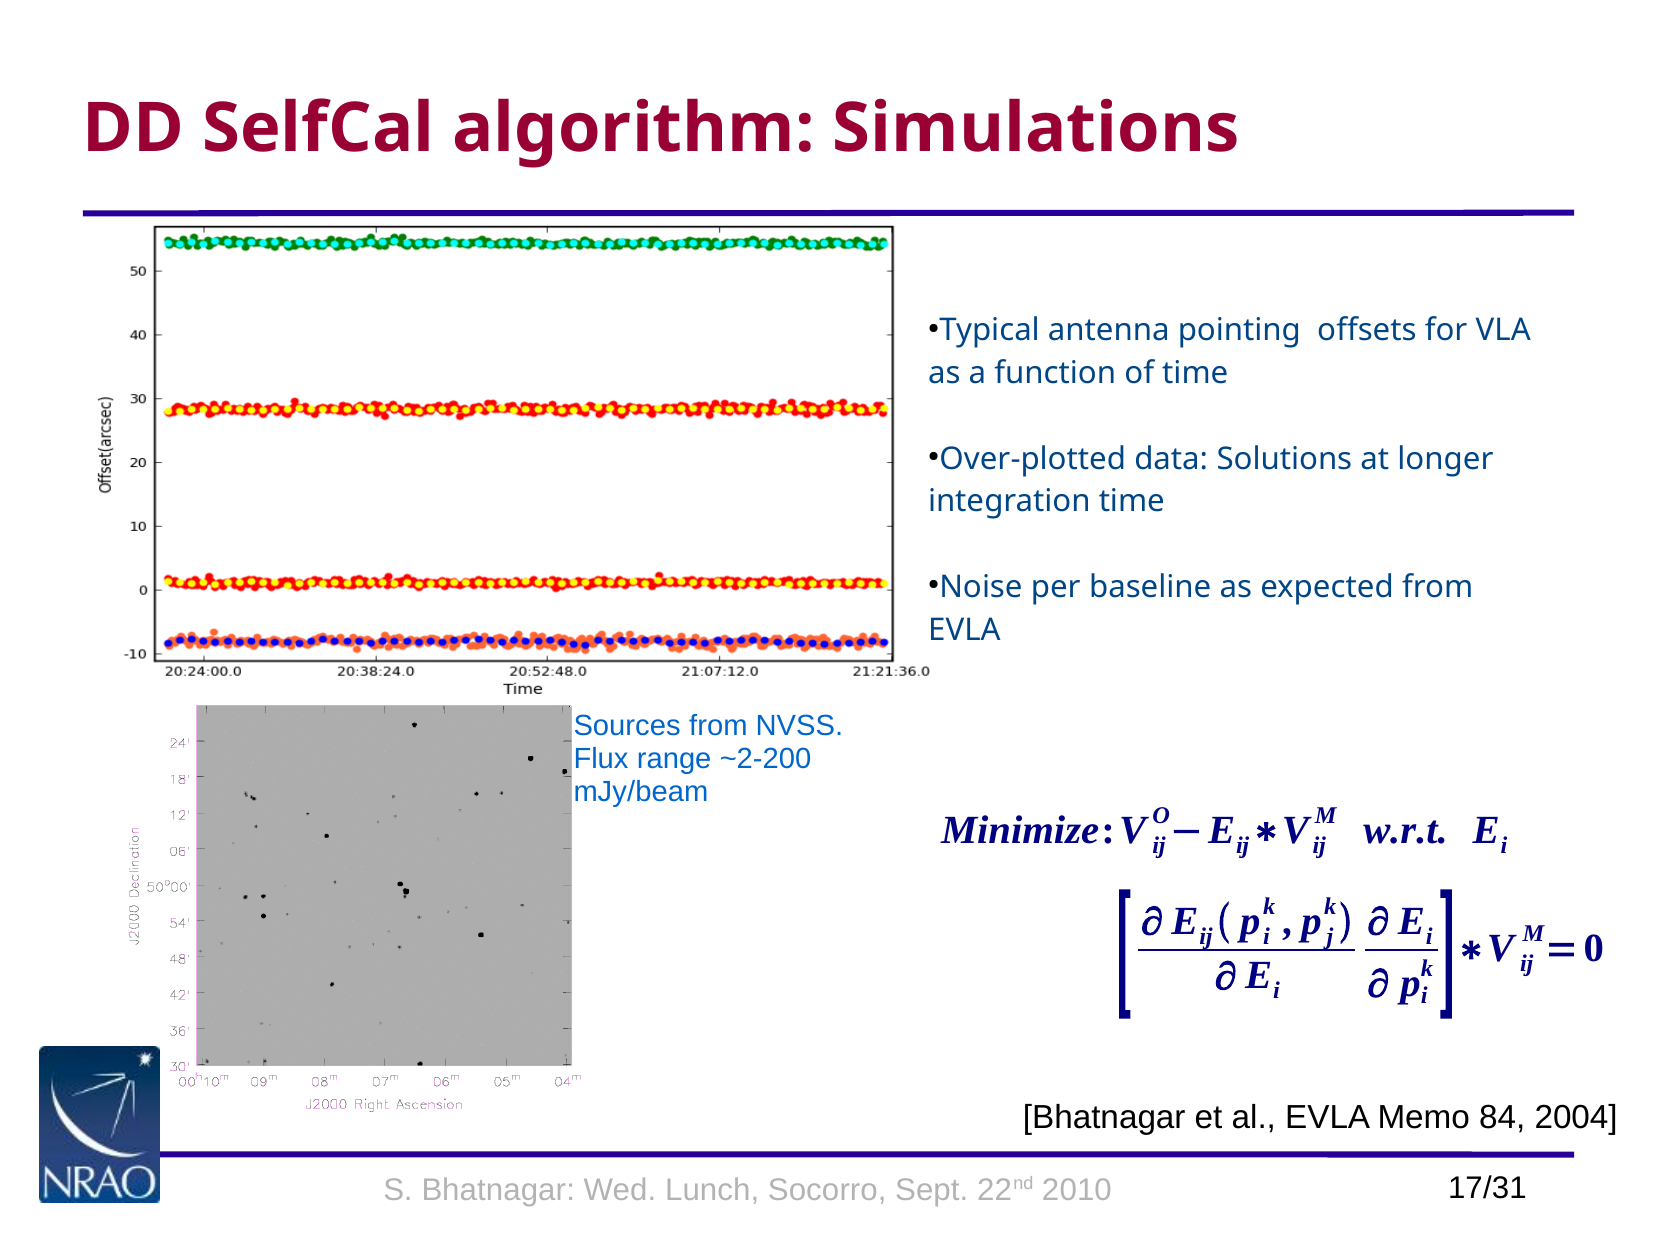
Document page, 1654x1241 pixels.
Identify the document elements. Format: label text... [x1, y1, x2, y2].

chart [1107, 884, 1612, 1019]
text_box Typical antenna pointing offsets for VLA as a function of time Over-plotted data: Solutions at longer integration time Noise per baseline as expected from EVLA [913, 300, 1566, 593]
picture [0, 0, 1654, 1241]
text_box Sources from NVSS. Flux range ~2-200 mJy/beam [558, 701, 873, 815]
text_box [Bhatnagar et al., EVLA Memo 84, 2004] [1008, 1091, 1638, 1143]
title DD SelfCal algorithm: Simulations [82, 49, 1571, 202]
chart [928, 803, 1518, 859]
